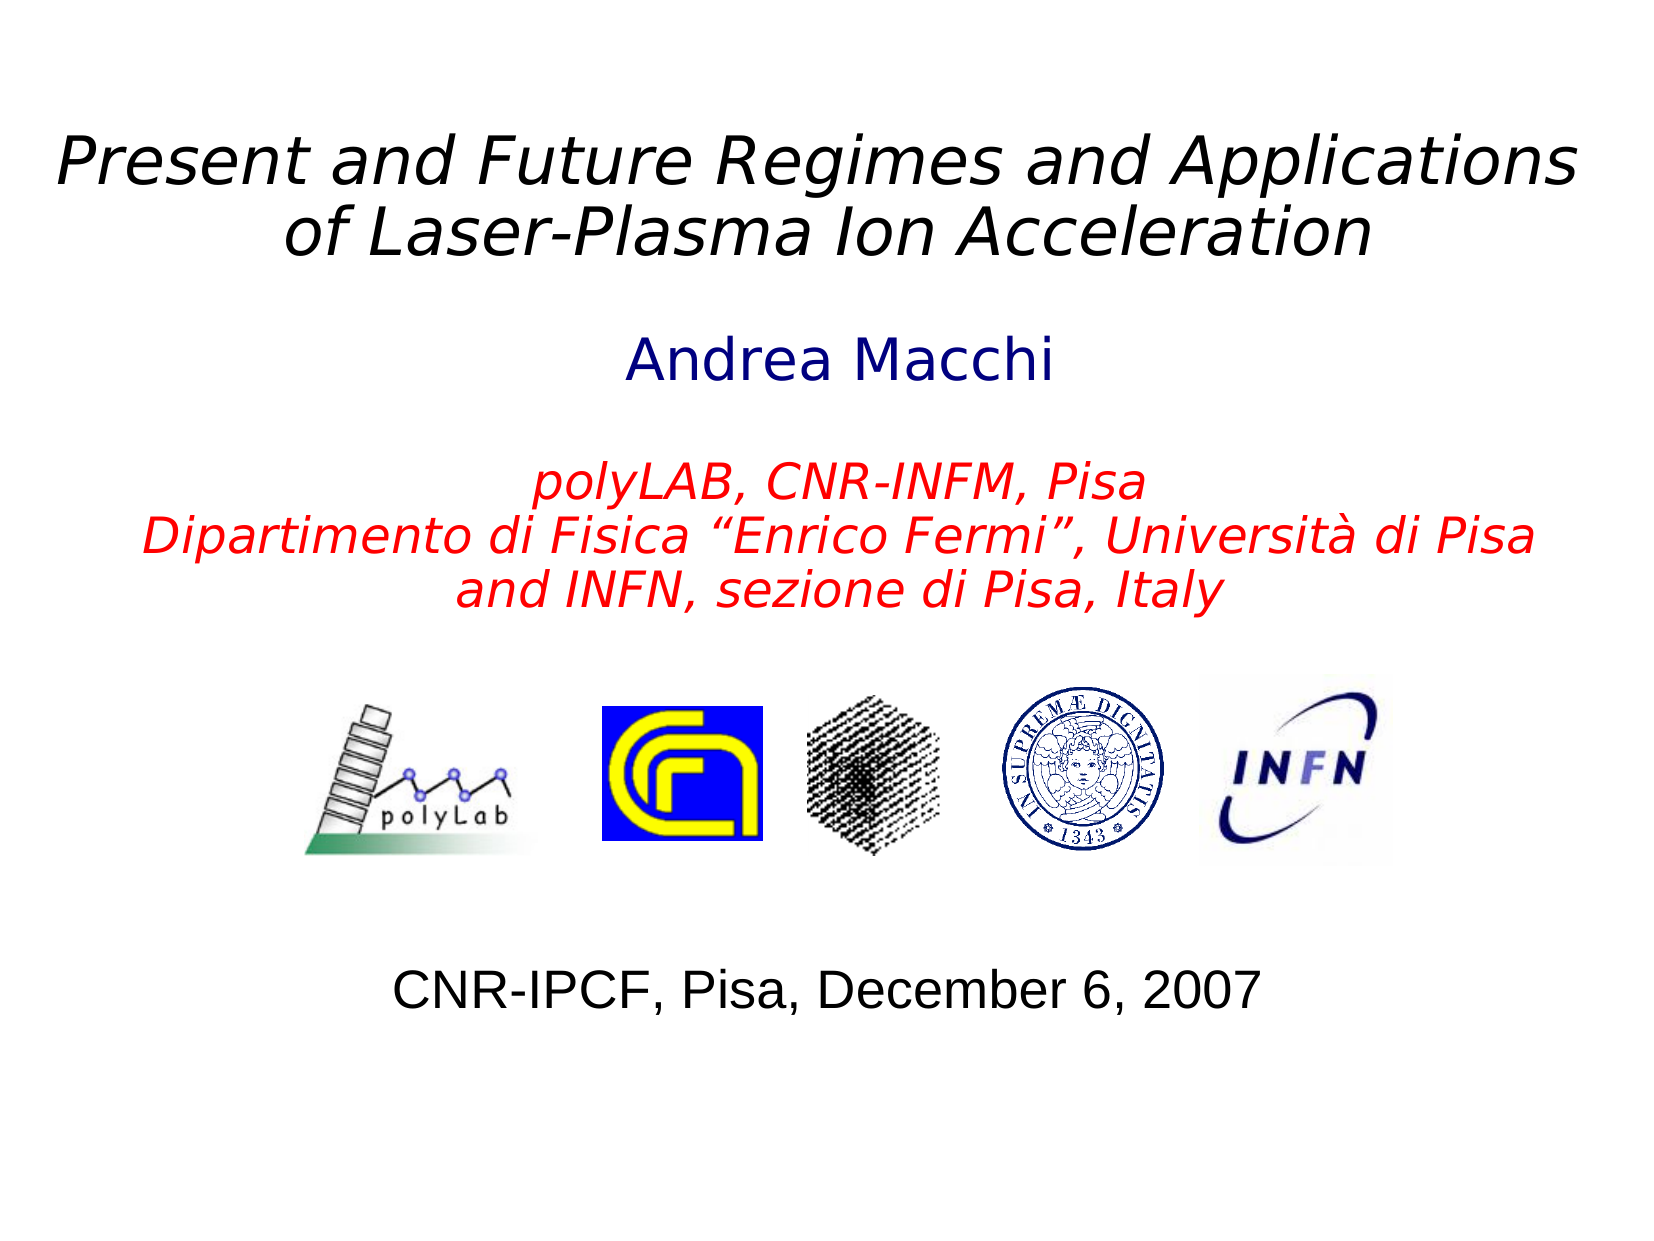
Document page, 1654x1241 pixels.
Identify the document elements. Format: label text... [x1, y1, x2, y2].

picture [304, 692, 538, 857]
picture [807, 695, 950, 857]
text_box Present and Future Regimes and Applications of Laser-Plasma Ion Acceleration [41, 120, 1618, 278]
picture [1199, 674, 1393, 866]
text_box Andrea Macchi polyLAB, CNR-INFM, Pisa Dipartimento di Fisica “Enrico Fermi”, Università di Pisa and INFN, sezione di Pisa, Italy [128, 323, 1554, 627]
picture [602, 706, 763, 841]
text_box CNR-IPCF, Pisa, December 6, 2007 [178, 887, 1493, 1081]
picture [969, 680, 1195, 861]
